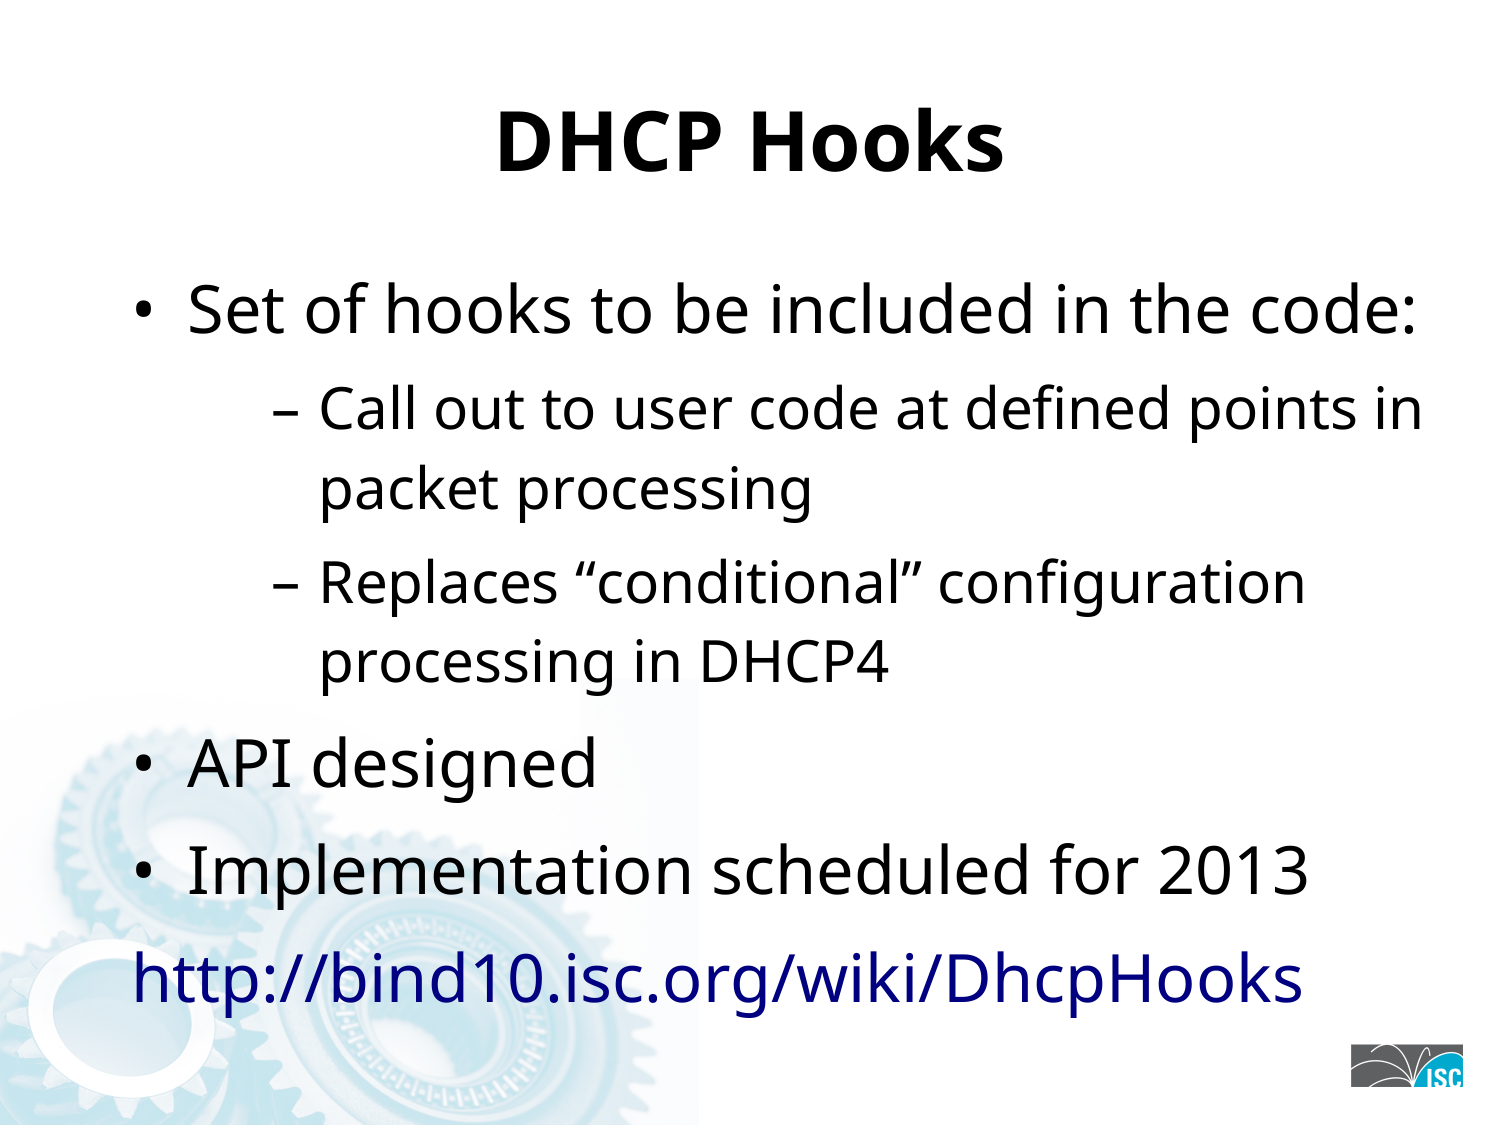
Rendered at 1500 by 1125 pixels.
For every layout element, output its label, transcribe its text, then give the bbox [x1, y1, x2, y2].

title DHCP Hooks [75, 38, 1426, 240]
list Set of hooks to be included in the code: Call out to user code at defined points in packet processing Replaces “conditional” configuration processing in DHCP4 API designed Implementation scheduled for 2013 http://bind10.isc.org/wiki/DhcpHooks [75, 262, 1426, 1002]
picture [0, 0, 1500, 1125]
